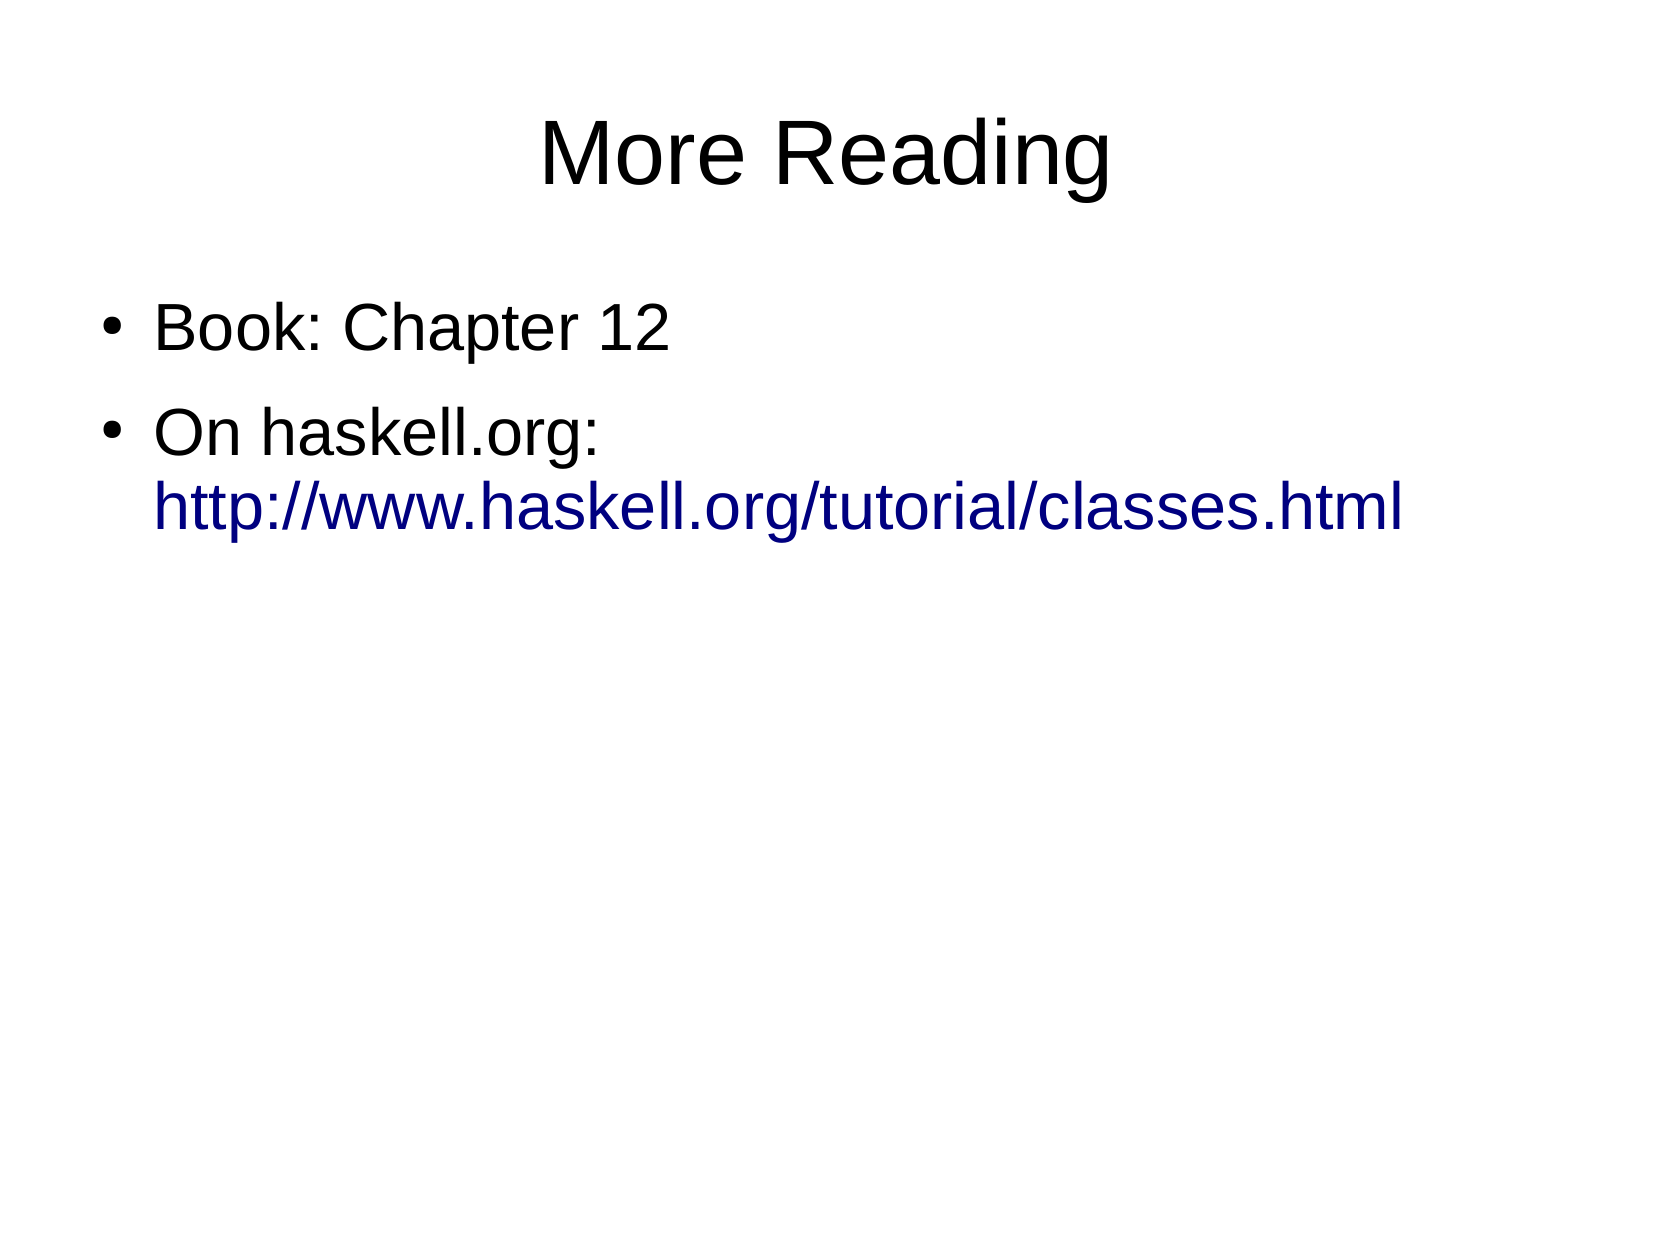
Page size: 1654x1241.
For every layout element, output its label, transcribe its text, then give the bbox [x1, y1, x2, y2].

list Book: Chapter 12 On haskell.org: http://www.haskell.org/tutorial/classes.html [82, 290, 1571, 1109]
title More Reading [82, 49, 1571, 257]
